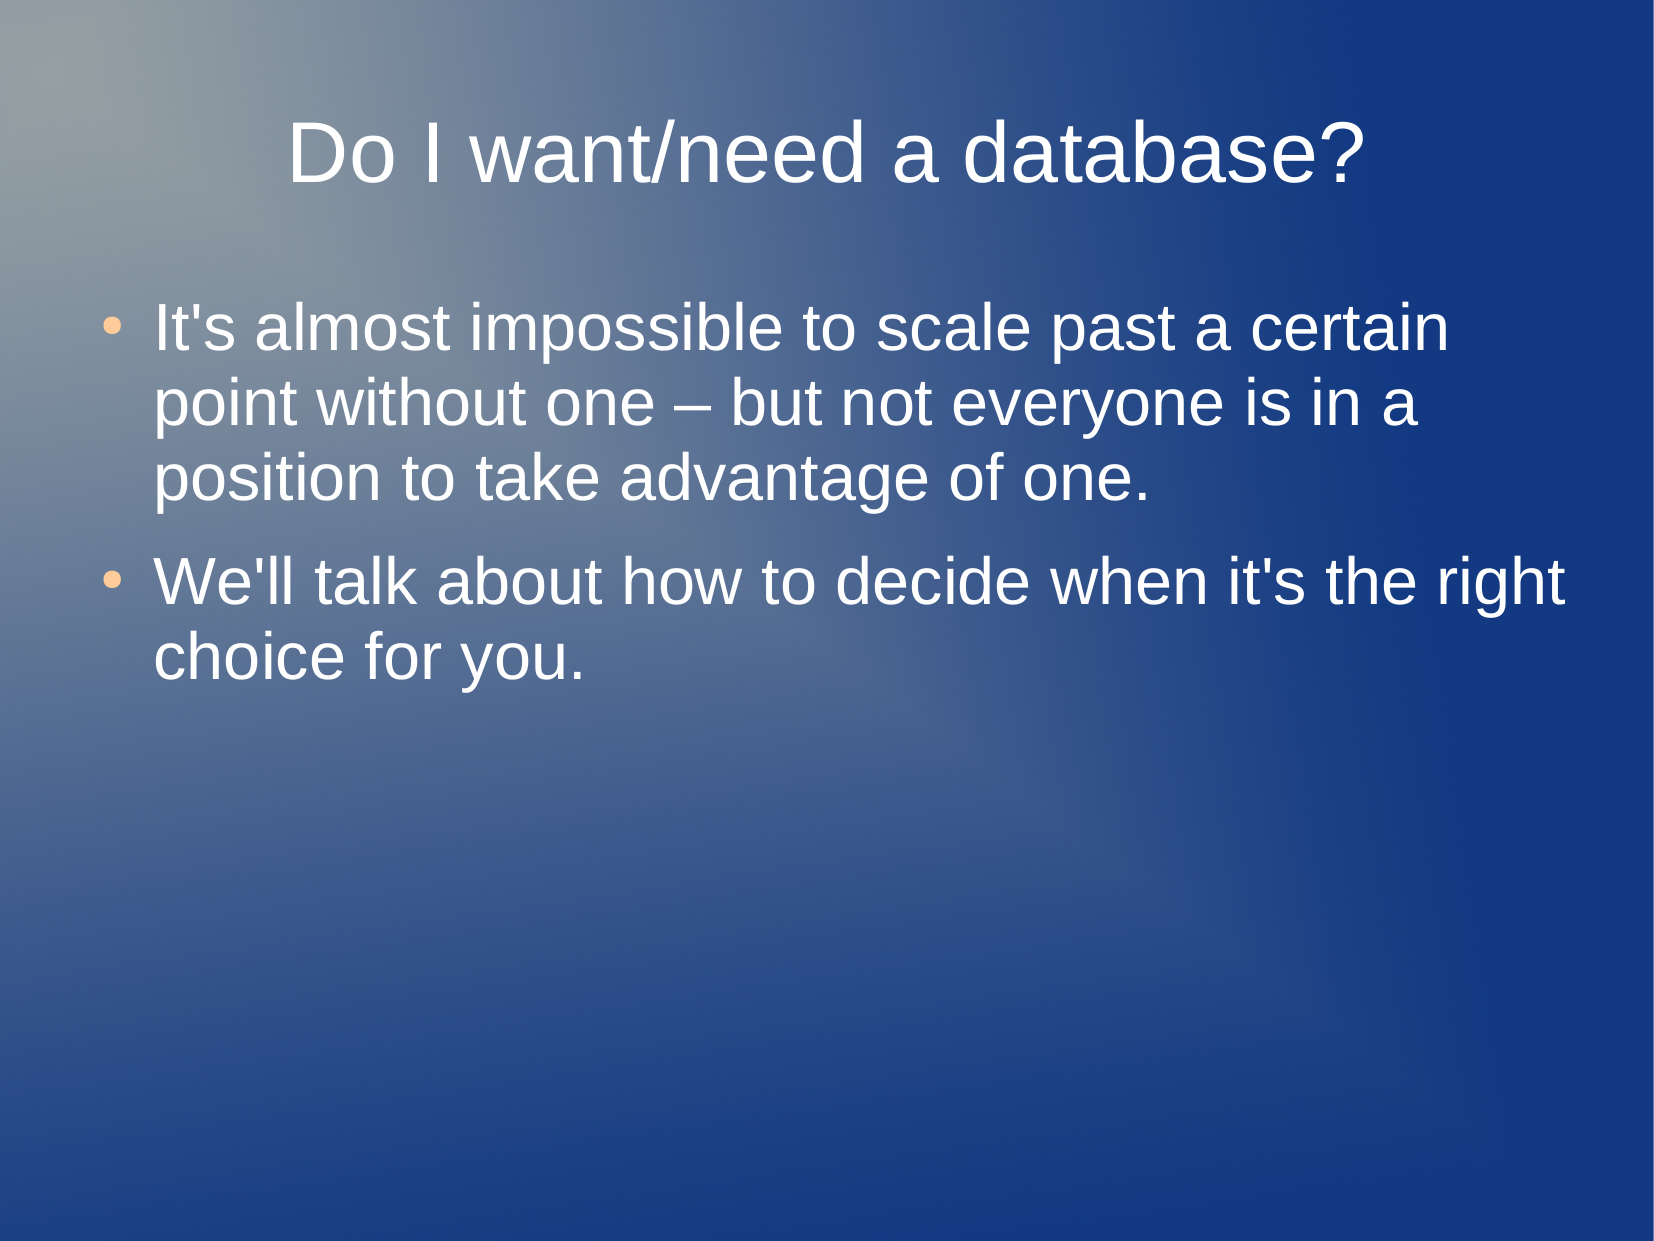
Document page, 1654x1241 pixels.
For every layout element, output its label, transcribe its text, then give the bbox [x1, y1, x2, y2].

title Do I want/need a database? [82, 49, 1571, 257]
picture [0, 0, 1654, 1241]
list It's almost impossible to scale past a certain point without one – but not everyone is in a position to take advantage of one. We'll talk about how to decide when it's the right choice for you. [82, 290, 1571, 1010]
